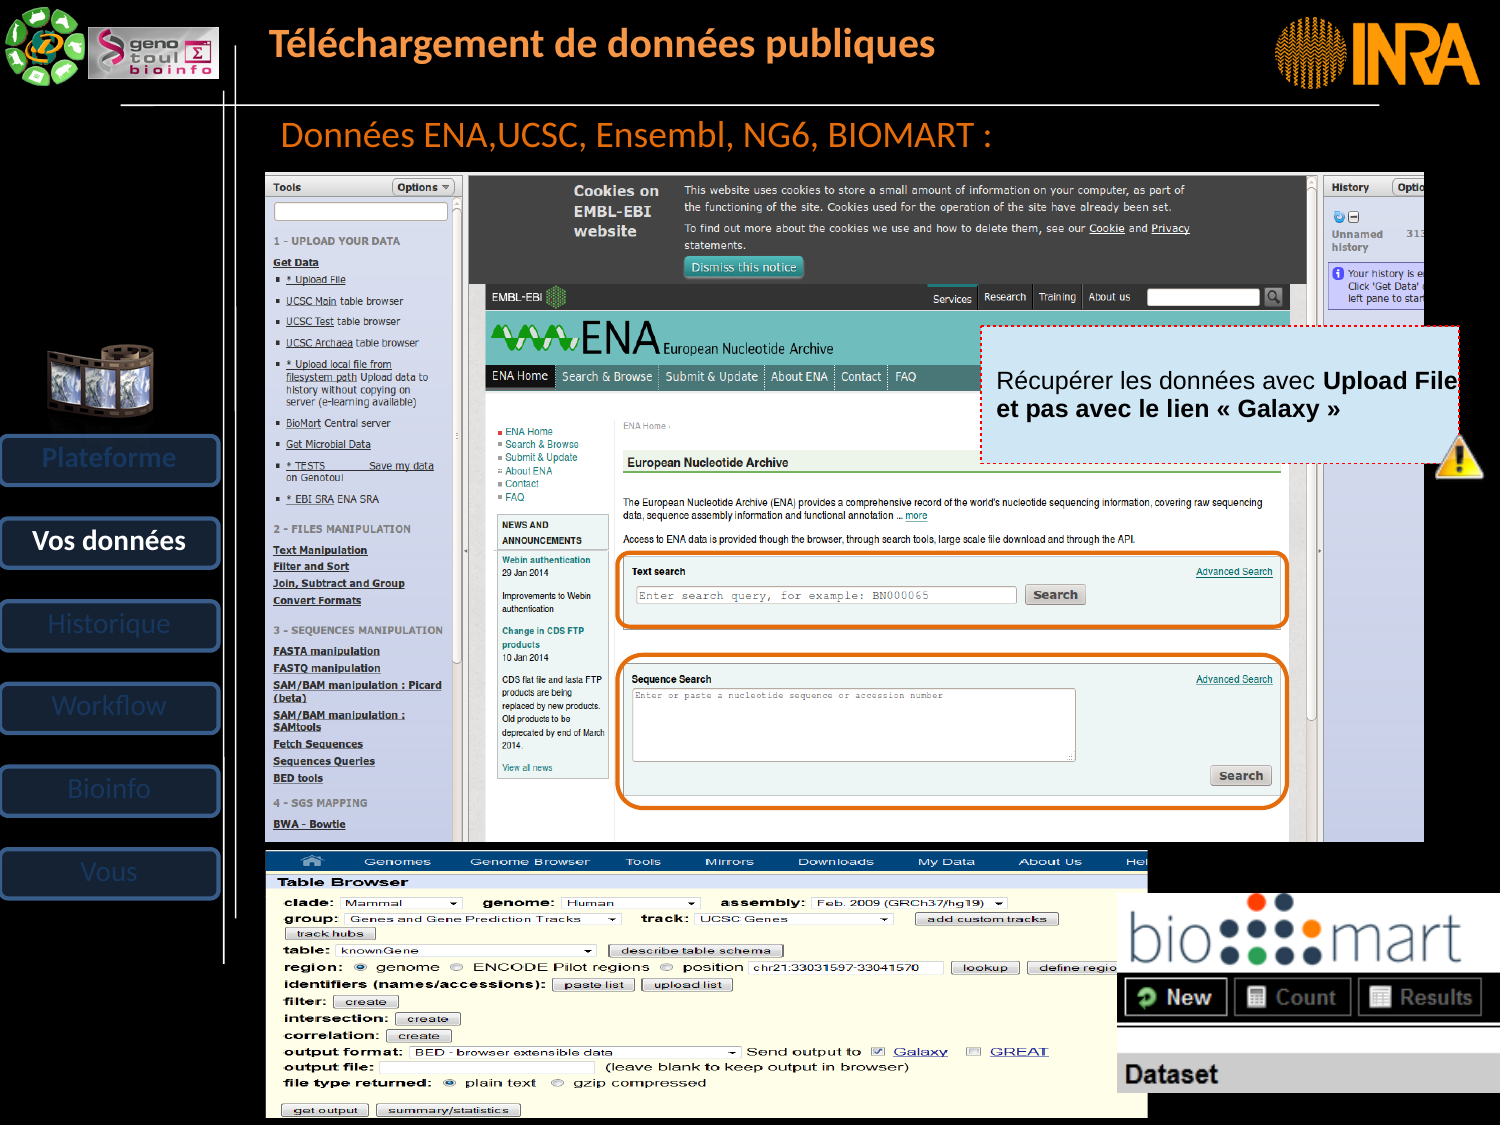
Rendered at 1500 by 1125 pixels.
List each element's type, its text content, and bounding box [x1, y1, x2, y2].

text_box Workflow [0, 683, 219, 734]
picture [1435, 432, 1486, 483]
text_box Récupérer les données avec Upload File et pas avec le lien « Galaxy » [980, 326, 1459, 464]
text_box Plateforme [0, 435, 219, 486]
picture [265, 850, 1500, 1118]
text_box Vous [0, 849, 219, 899]
text_box Historique [0, 601, 219, 651]
picture [265, 172, 1424, 842]
text_box Bioinfo [0, 766, 219, 816]
text_box Téléchargement de données publiques [253, 19, 1270, 85]
text_box Vos données [0, 518, 219, 568]
picture [41, 338, 160, 435]
text_box Données ENA,UCSC, Ensembl, NG6, BIOMART : [266, 112, 1500, 165]
